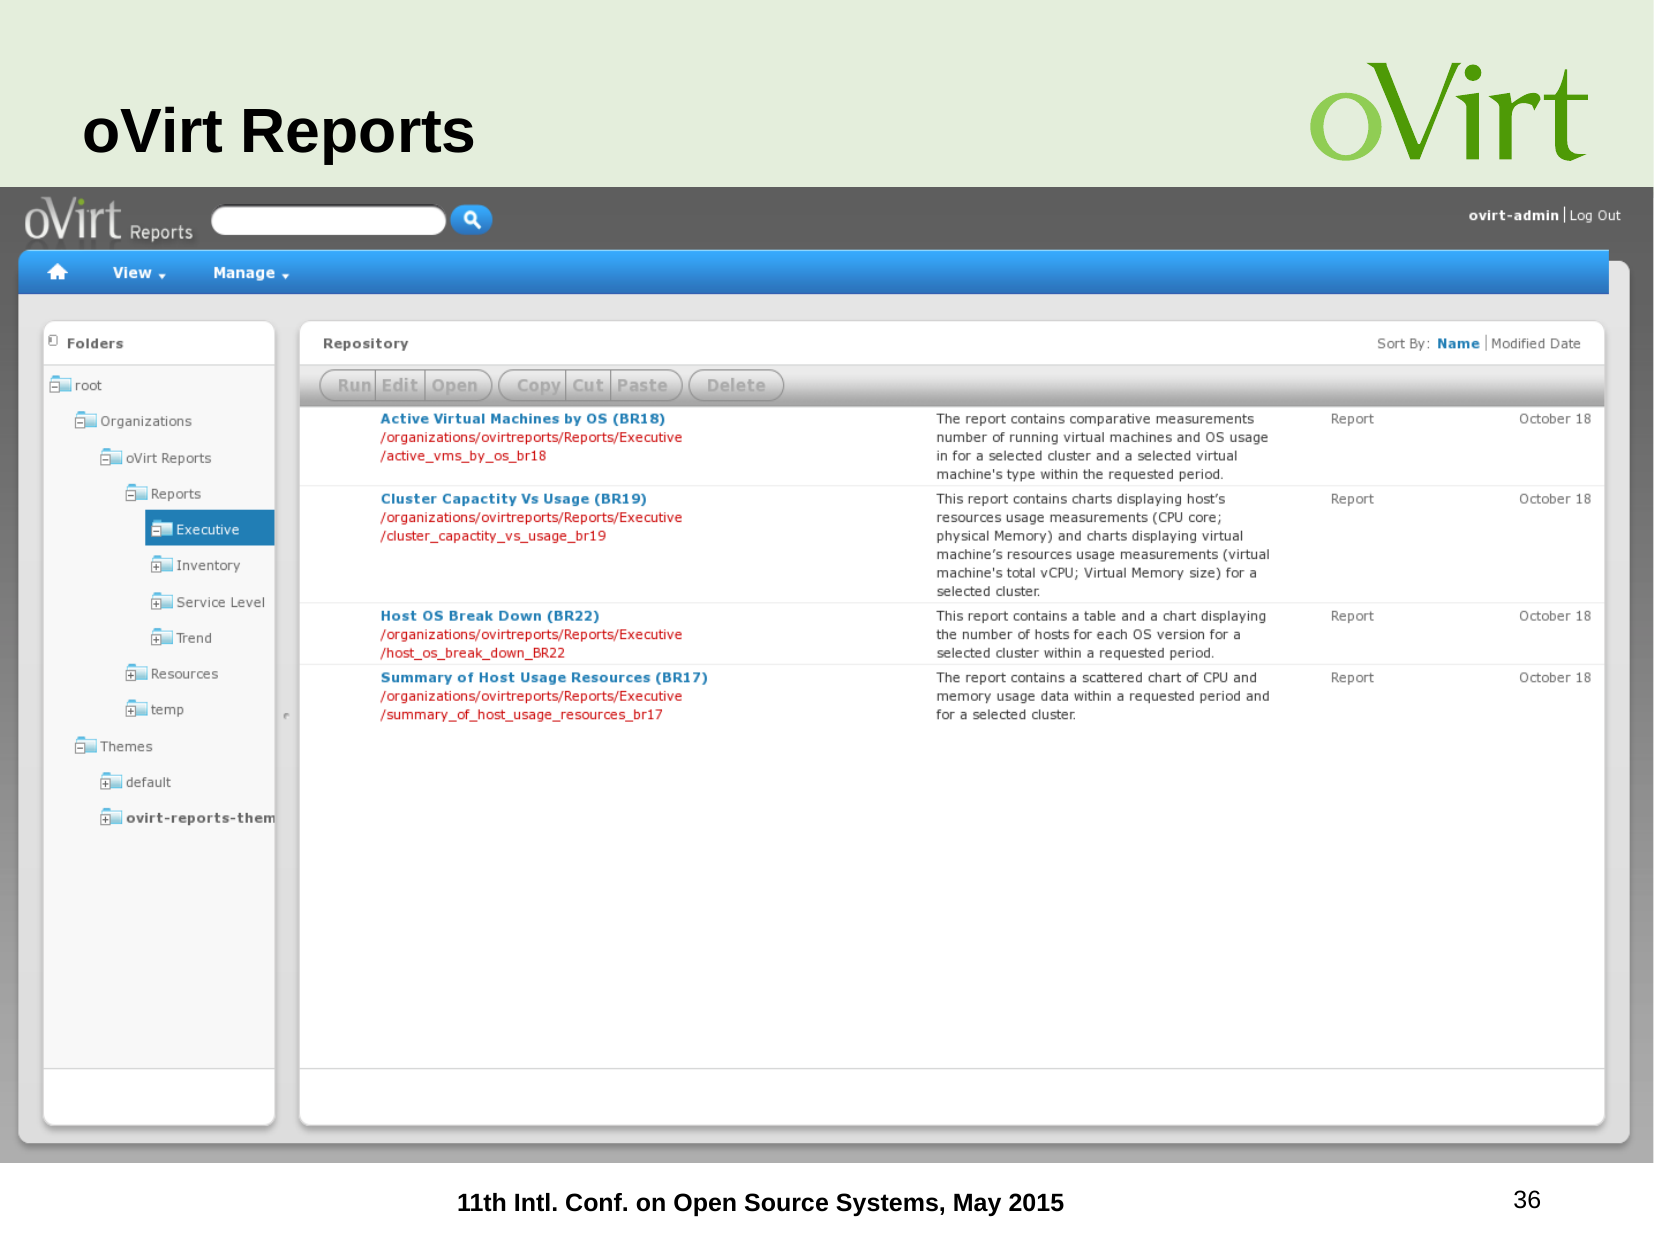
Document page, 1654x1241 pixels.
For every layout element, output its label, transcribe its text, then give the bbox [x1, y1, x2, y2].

title oVirt Reports [82, 37, 1303, 187]
picture [0, 187, 1654, 1163]
